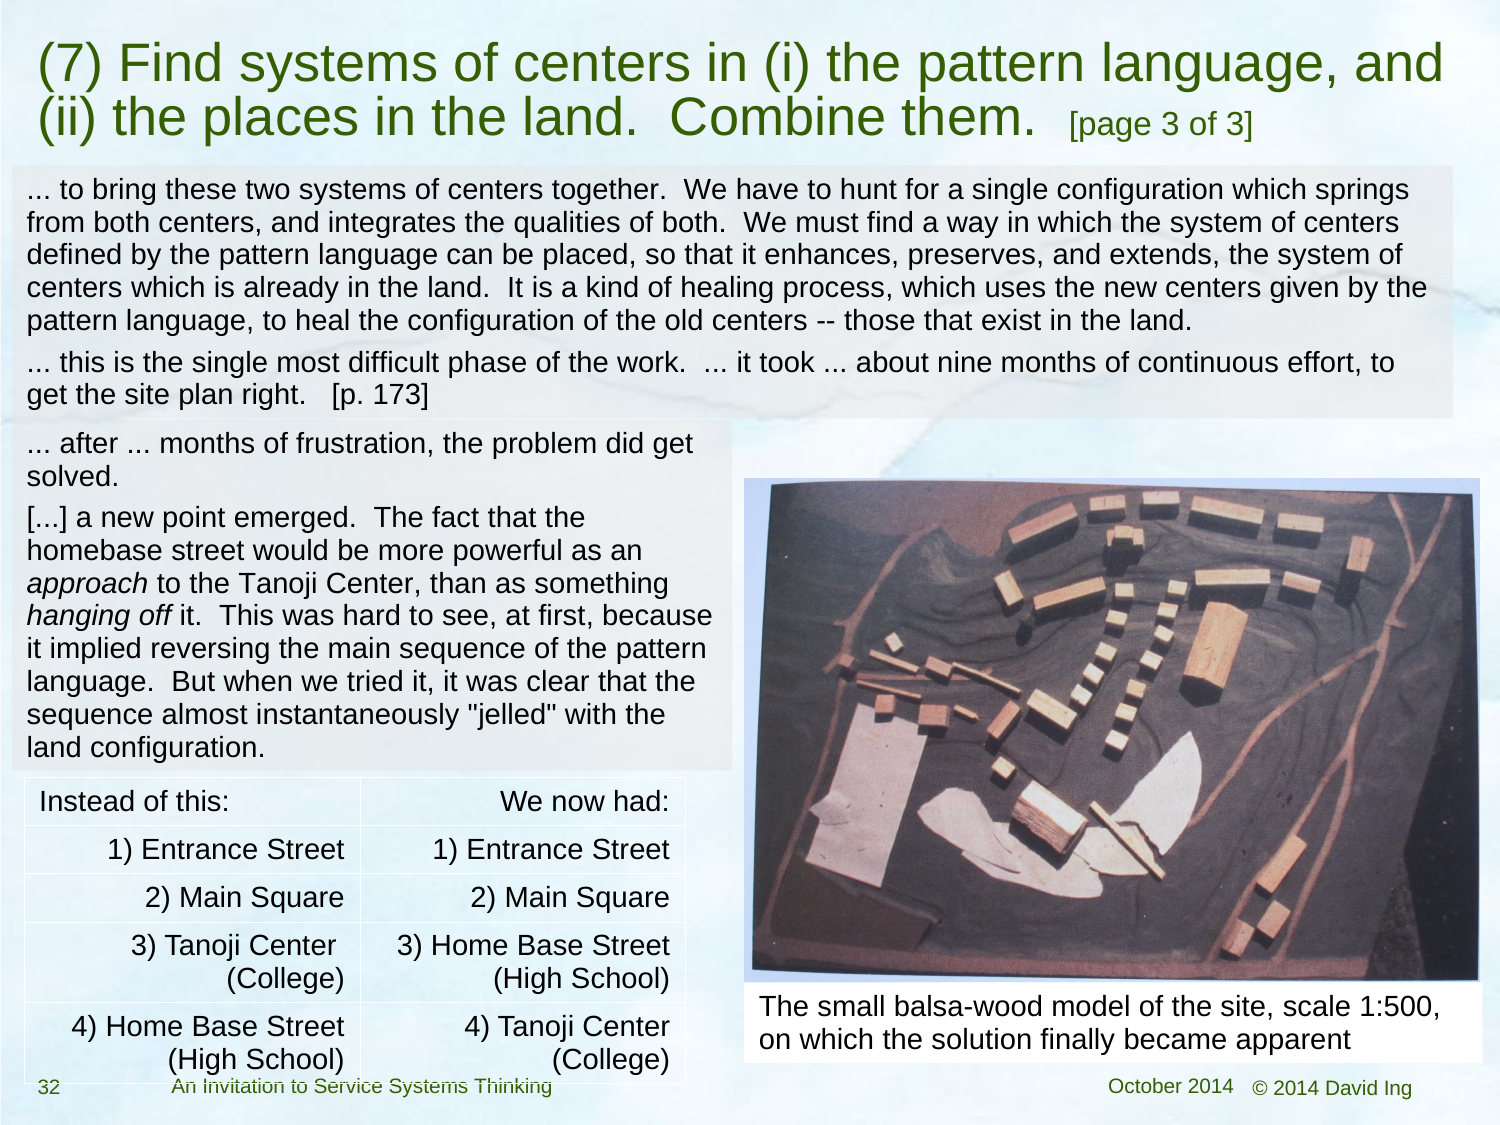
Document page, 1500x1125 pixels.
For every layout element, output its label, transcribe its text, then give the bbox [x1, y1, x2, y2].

table_cell 4) Tanoji Center (College) [361, 1003, 685, 1083]
text_box ... after ... months of frustration, the problem did get solved. [...] a new point emerged. The fact that the homebase street would be more powerful as an approach to the Tanoji Center, than as something hanging off it. This was hard to see, at first, because it implied reversing the main sequence of the pattern language. But when we tried it, it was clear that the sequence almost instantaneously "jelled" with the land configuration. [11, 419, 733, 771]
text_box The small balsa-wood model of the site, scale 1:500, on which the solution finally became apparent [744, 982, 1483, 1063]
table_header Instead of this: [25, 778, 360, 825]
table_cell 4) Home Base Street (High School) [25, 1003, 360, 1083]
title (7) Find systems of centers in (i) the pattern language, and (ii) the places in the land. Combine them. [page 3 of 3] [37, 37, 1463, 236]
picture [0, 0, 1500, 1125]
table_cell 1) Entrance Street [25, 826, 360, 873]
table_header We now had: [361, 778, 685, 825]
table_cell 1) Entrance Street [361, 826, 685, 873]
table_cell 2) Main Square [361, 874, 685, 922]
text_box ... to bring these two systems of centers together. We have to hunt for a single configuration which springs from both centers, and integrates the qualities of both. We must find a way in which the system of centers defined by the pattern language can be placed, so that it enhances, preserves, and extends, the system of centers which is already in the land. It is a kind of healing process, which uses the new centers given by the pattern language, to heal the configuration of the old centers -- those that exist in the land. ... this is the single most difficult phase of the work. ... it took ... about nine months of continuous effort, to get the site plan right. [p. 173] [11, 165, 1453, 419]
table_cell 3) Tanoji Center (College) [25, 923, 360, 1002]
table_cell 3) Home Base Street (High School) [361, 923, 685, 1002]
table_cell 2) Main Square [25, 874, 360, 922]
